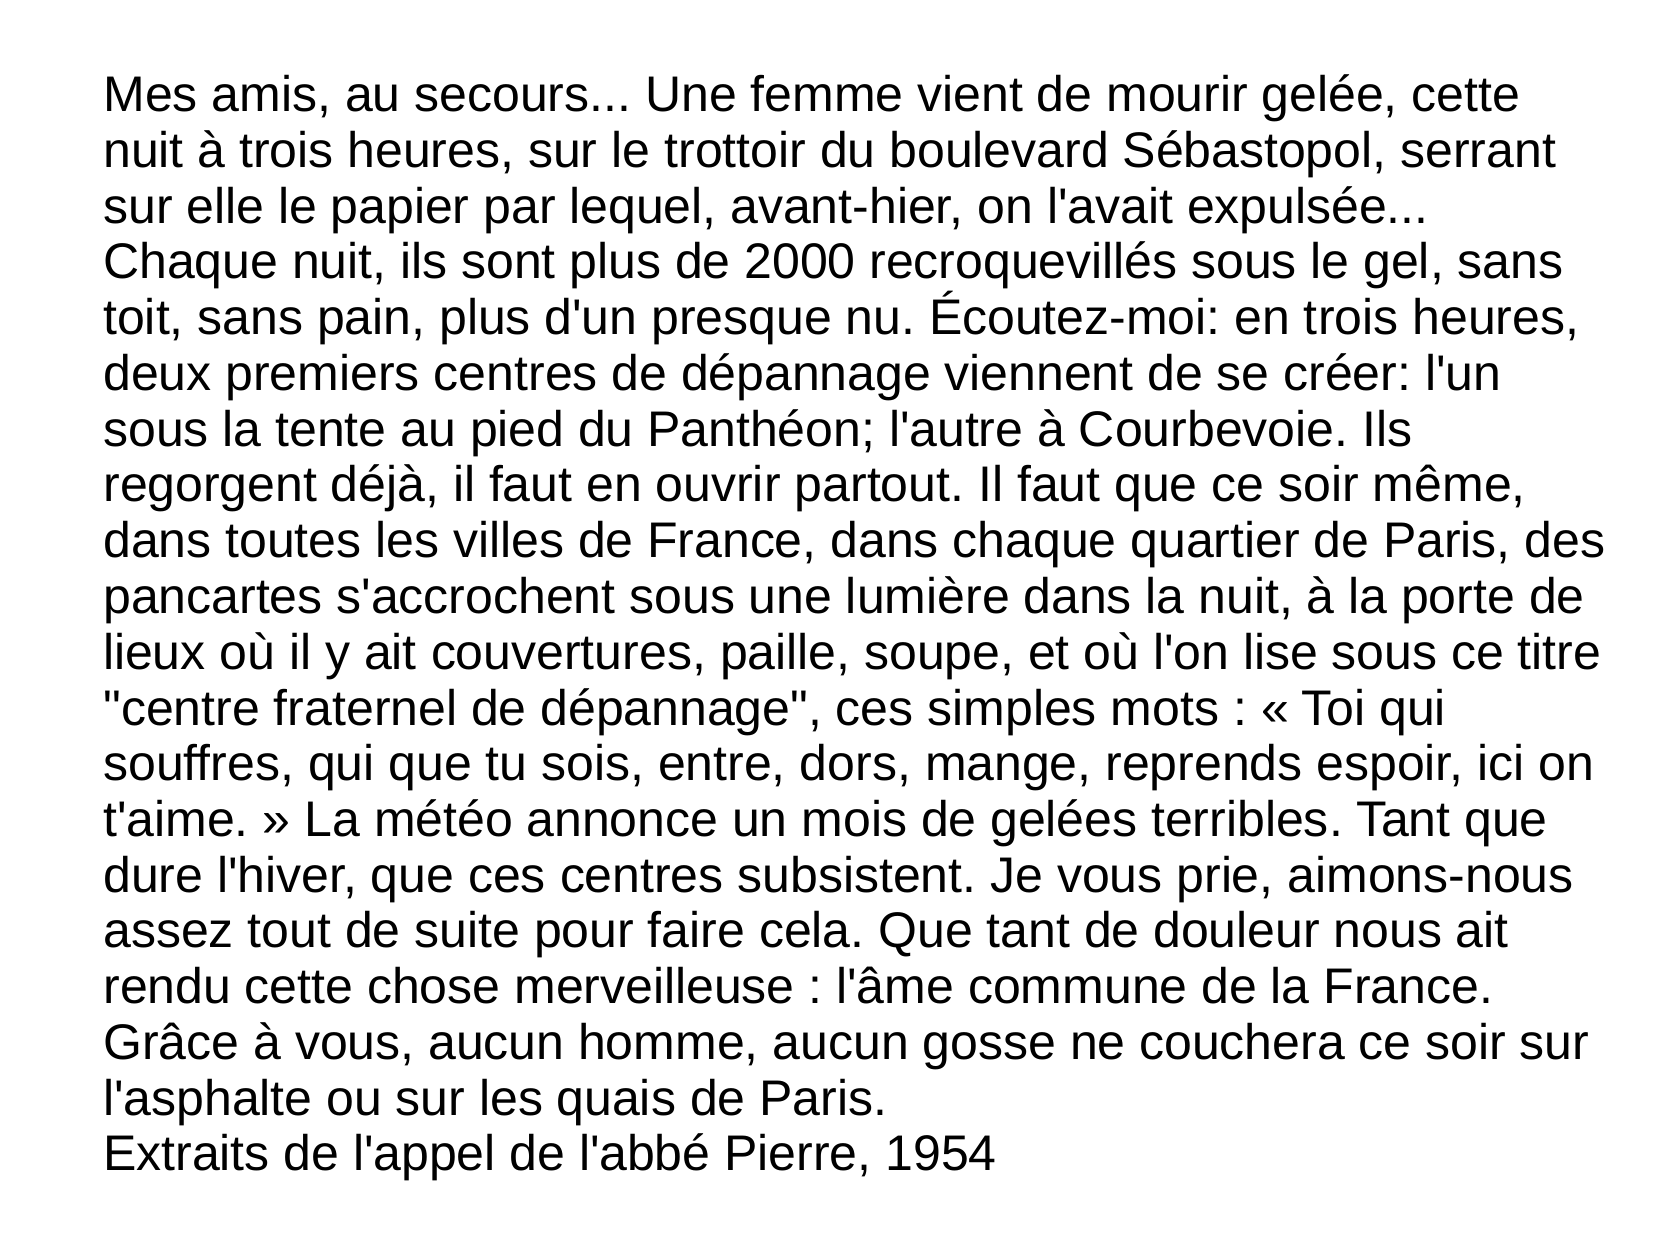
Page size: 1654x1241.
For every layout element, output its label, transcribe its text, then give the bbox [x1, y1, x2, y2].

text_box Mes amis, au secours... Une femme vient de mourir gelée, cette nuit à trois heures, sur le trottoir du boulevard Sébastopol, serrant sur elle le papier par lequel, avant-hier, on l'avait expulsée... Chaque nuit, ils sont plus de 2000 recroquevillés sous le gel, sans toit, sans pain, plus d'un presque nu. Écoutez-moi: en trois heures, deux premiers centres de dépannage viennent de se créer: l'un sous la tente au pied du Panthéon; l'autre à Courbevoie. Ils regorgent déjà, il faut en ouvrir partout. Il faut que ce soir même, dans toutes les villes de France, dans chaque quartier de Paris, des pancartes s'accrochent sous une lumière dans la nuit, à la porte de lieux où il y ait couvertures, paille, soupe, et où l'on lise sous ce titre "centre fraternel de dépannage", ces simples mots : « Toi qui souffres, qui que tu sois, entre, dors, mange, reprends espoir, ici on t'aime. » La météo annonce un mois de gelées terribles. Tant que dure l'hiver, que ces centres subsistent. Je vous prie, aimons-nous assez tout de suite pour faire cela. Que tant de douleur nous ait rendu cette chose merveilleuse : l'âme commune de la France. Grâce à vous, aucun homme, aucun gosse ne couchera ce soir sur l'asphalte ou sur les quais de Paris. Extraits de l'appel de l'abbé Pierre, 1954 [88, 59, 1625, 1189]
